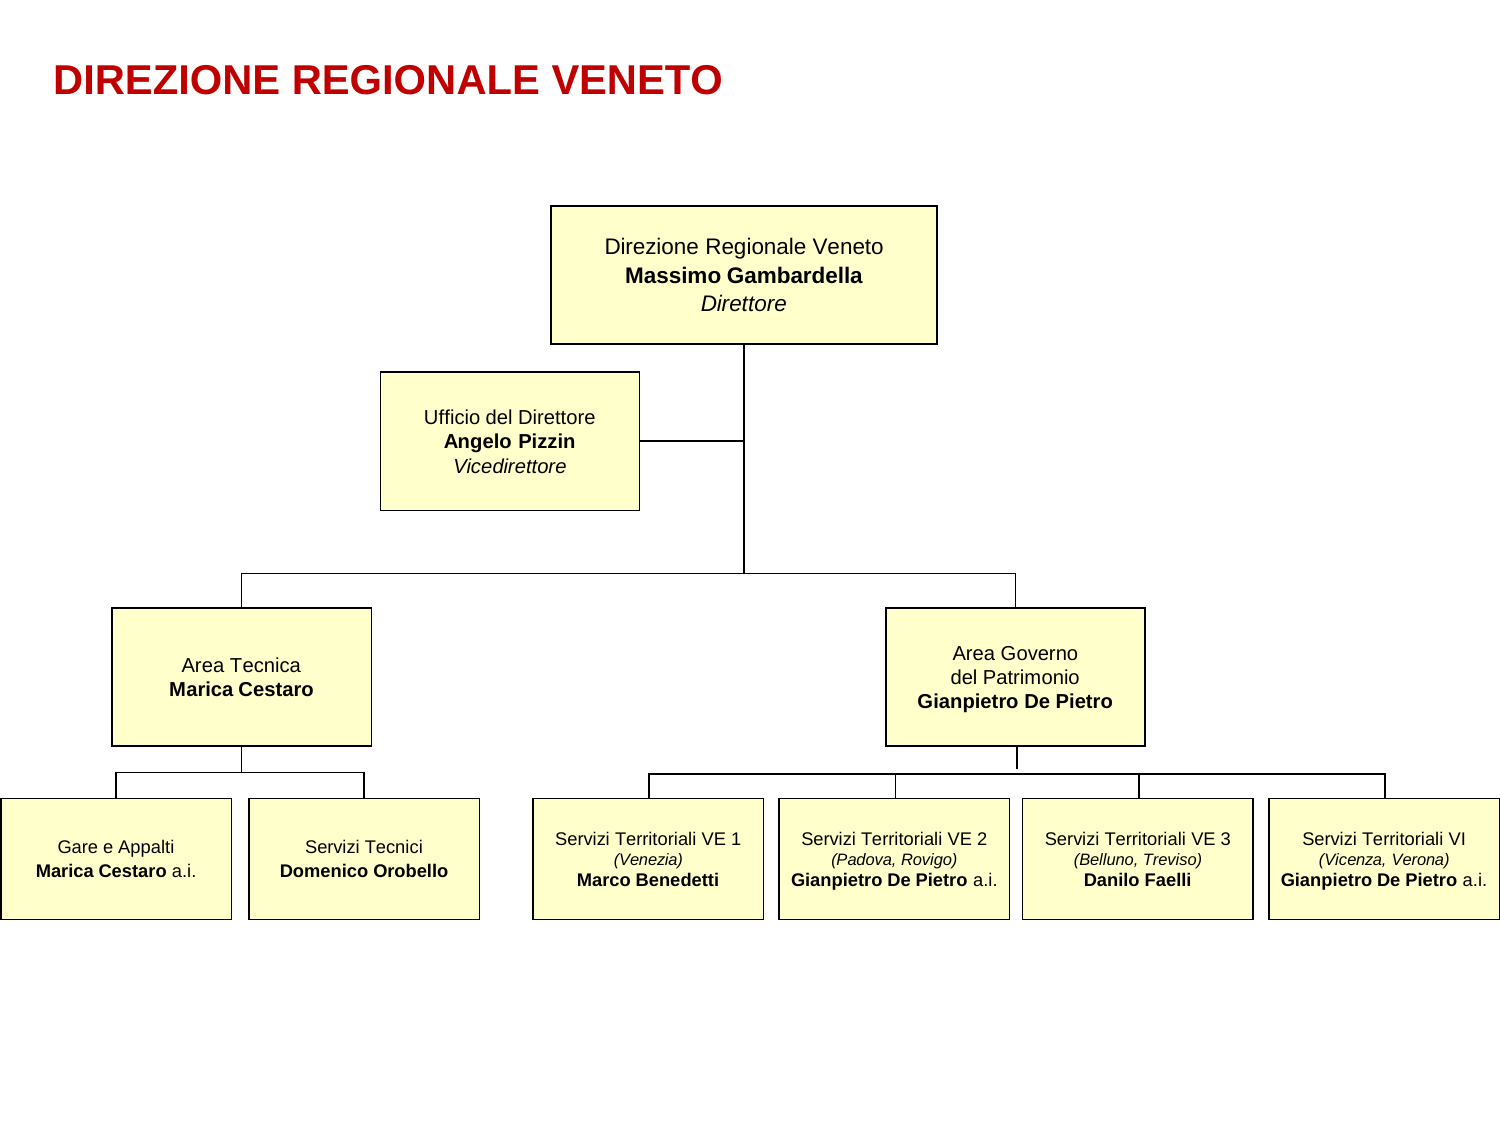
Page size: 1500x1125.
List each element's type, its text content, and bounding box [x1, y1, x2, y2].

text_box DIREZIONE REGIONALE VENETO [38, 45, 1414, 128]
picture [0, 204, 1500, 921]
